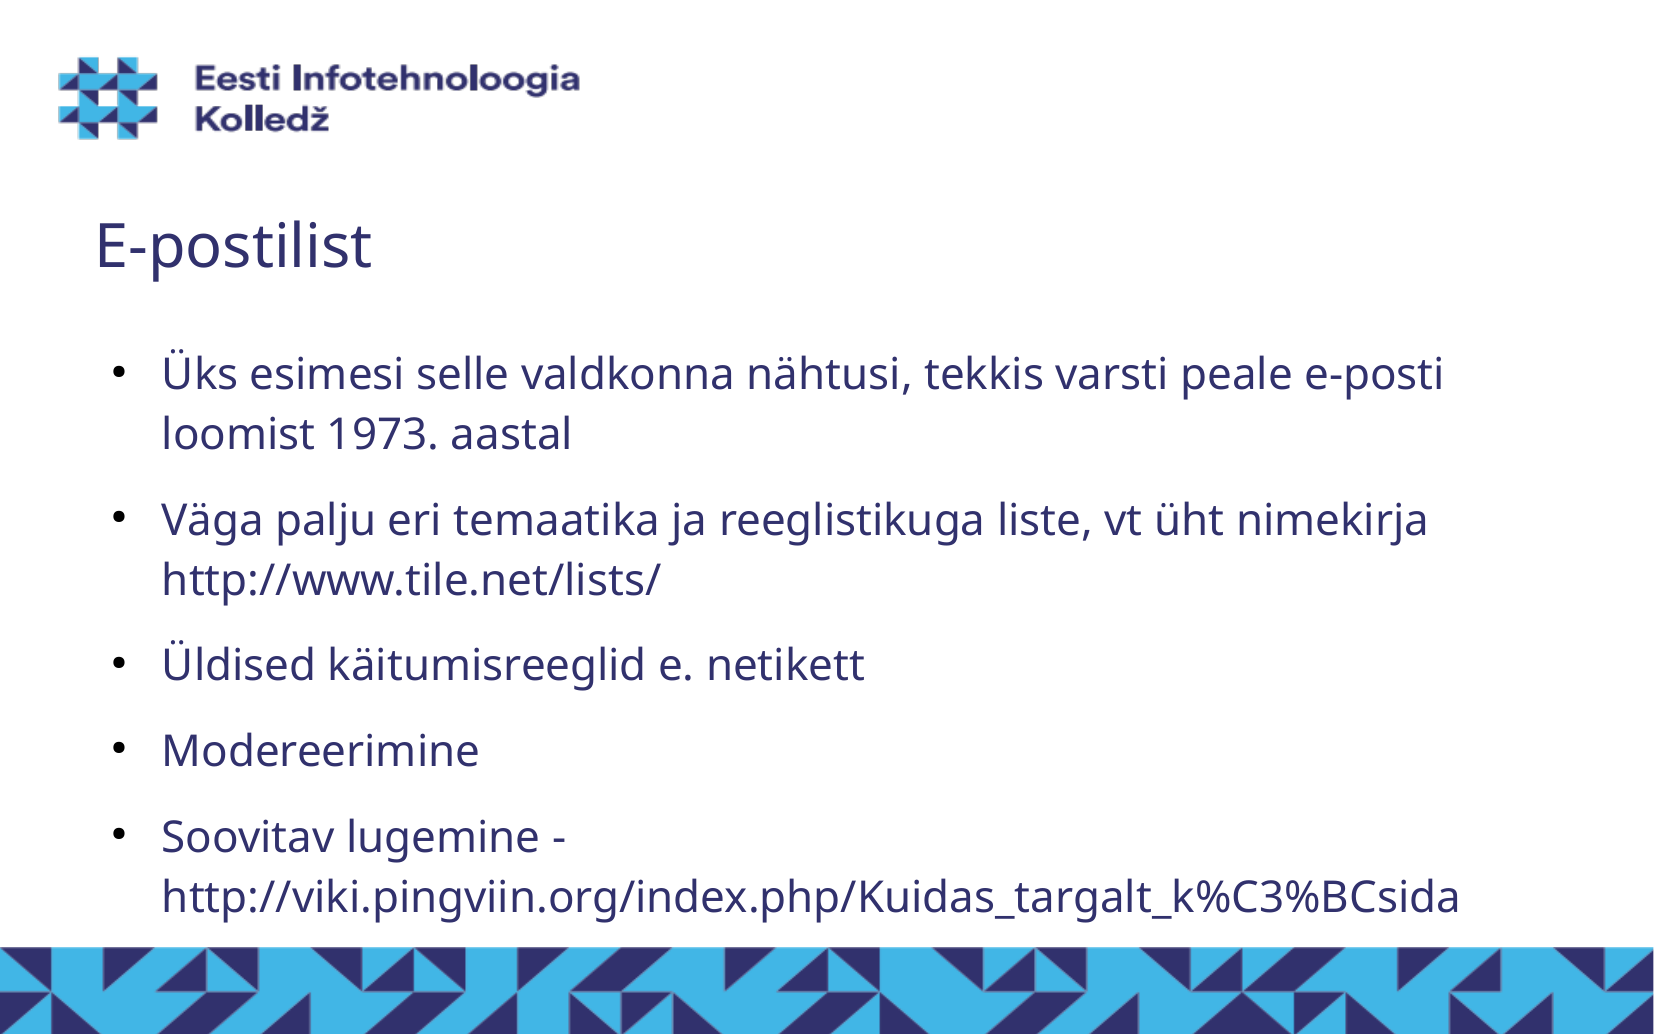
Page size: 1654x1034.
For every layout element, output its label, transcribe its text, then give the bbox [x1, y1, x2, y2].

list Üks esimesi selle valdkonna nähtusi, tekkis varsti peale e-posti loomist 1973. aastal Väga palju eri temaatika ja reeglistikuga liste, vt üht nimekirja http://www.tile.net/lists/ Üldised käitumisreeglid e. netikett Modereerimine Soovitav lugemine - http://viki.pingviin.org/index.php/Kuidas_targalt_k%C3%BCsida [94, 342, 1607, 926]
title E-postilist [94, 157, 1607, 330]
